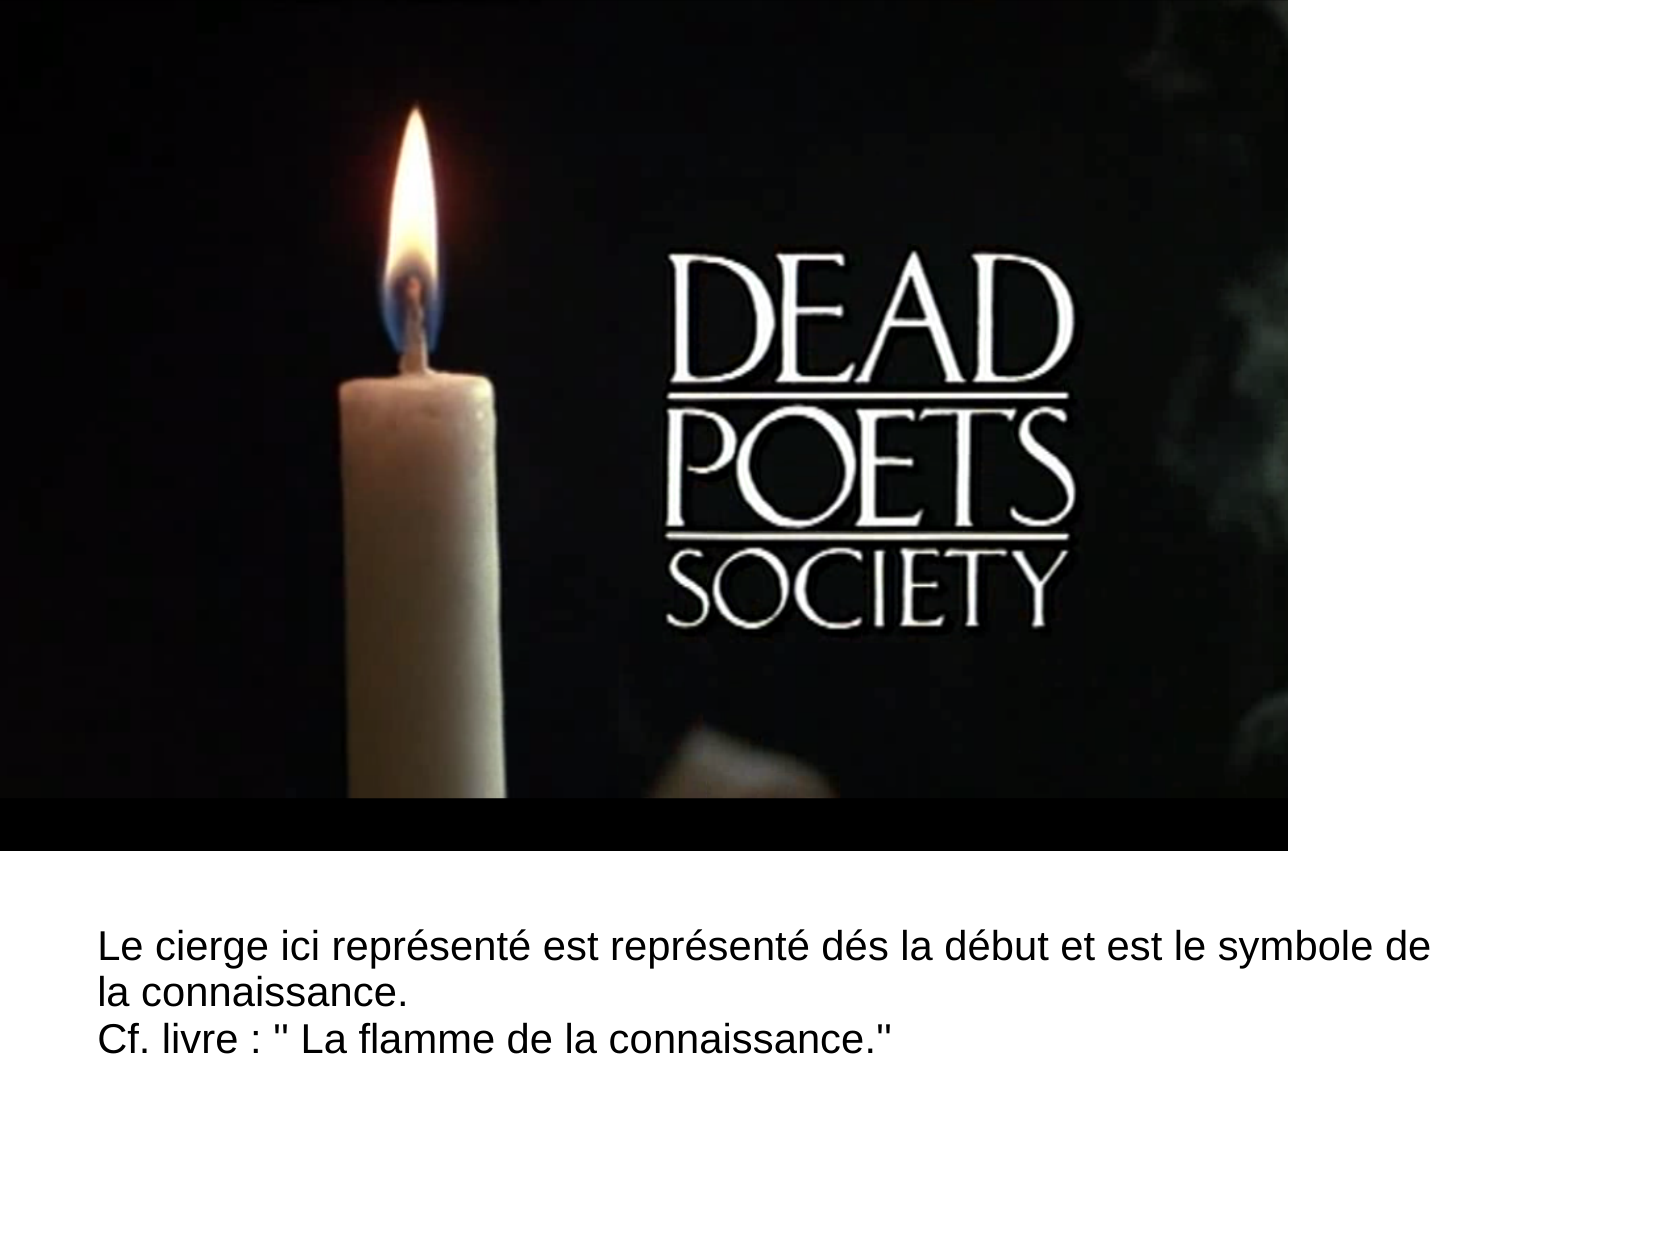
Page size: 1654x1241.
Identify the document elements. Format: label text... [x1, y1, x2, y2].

text_box Le cierge ici représenté est représenté dés la début et est le symbole de la connaissance. Cf. livre : '' La flamme de la connaissance.'' [82, 915, 1477, 1076]
picture [0, 0, 1288, 851]
